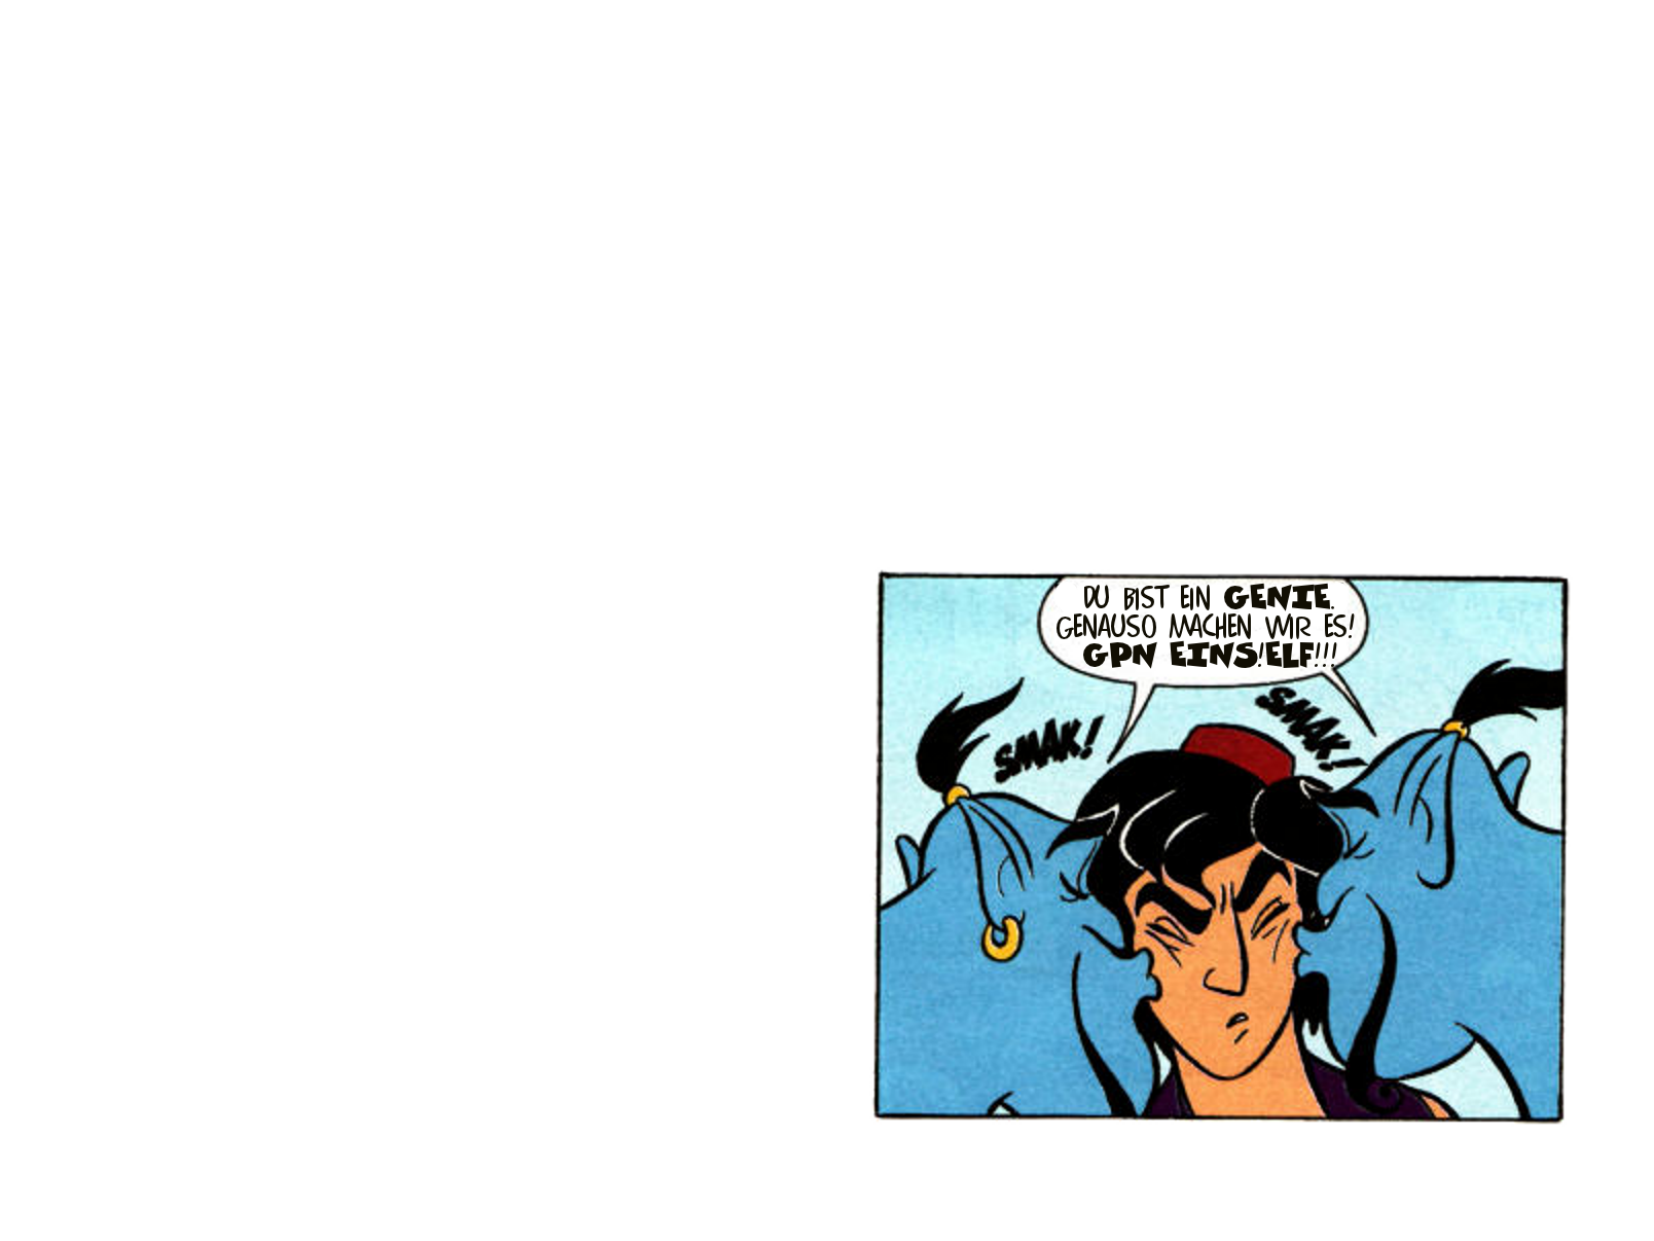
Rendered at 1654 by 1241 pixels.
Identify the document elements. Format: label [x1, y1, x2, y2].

picture [856, 560, 1582, 1136]
